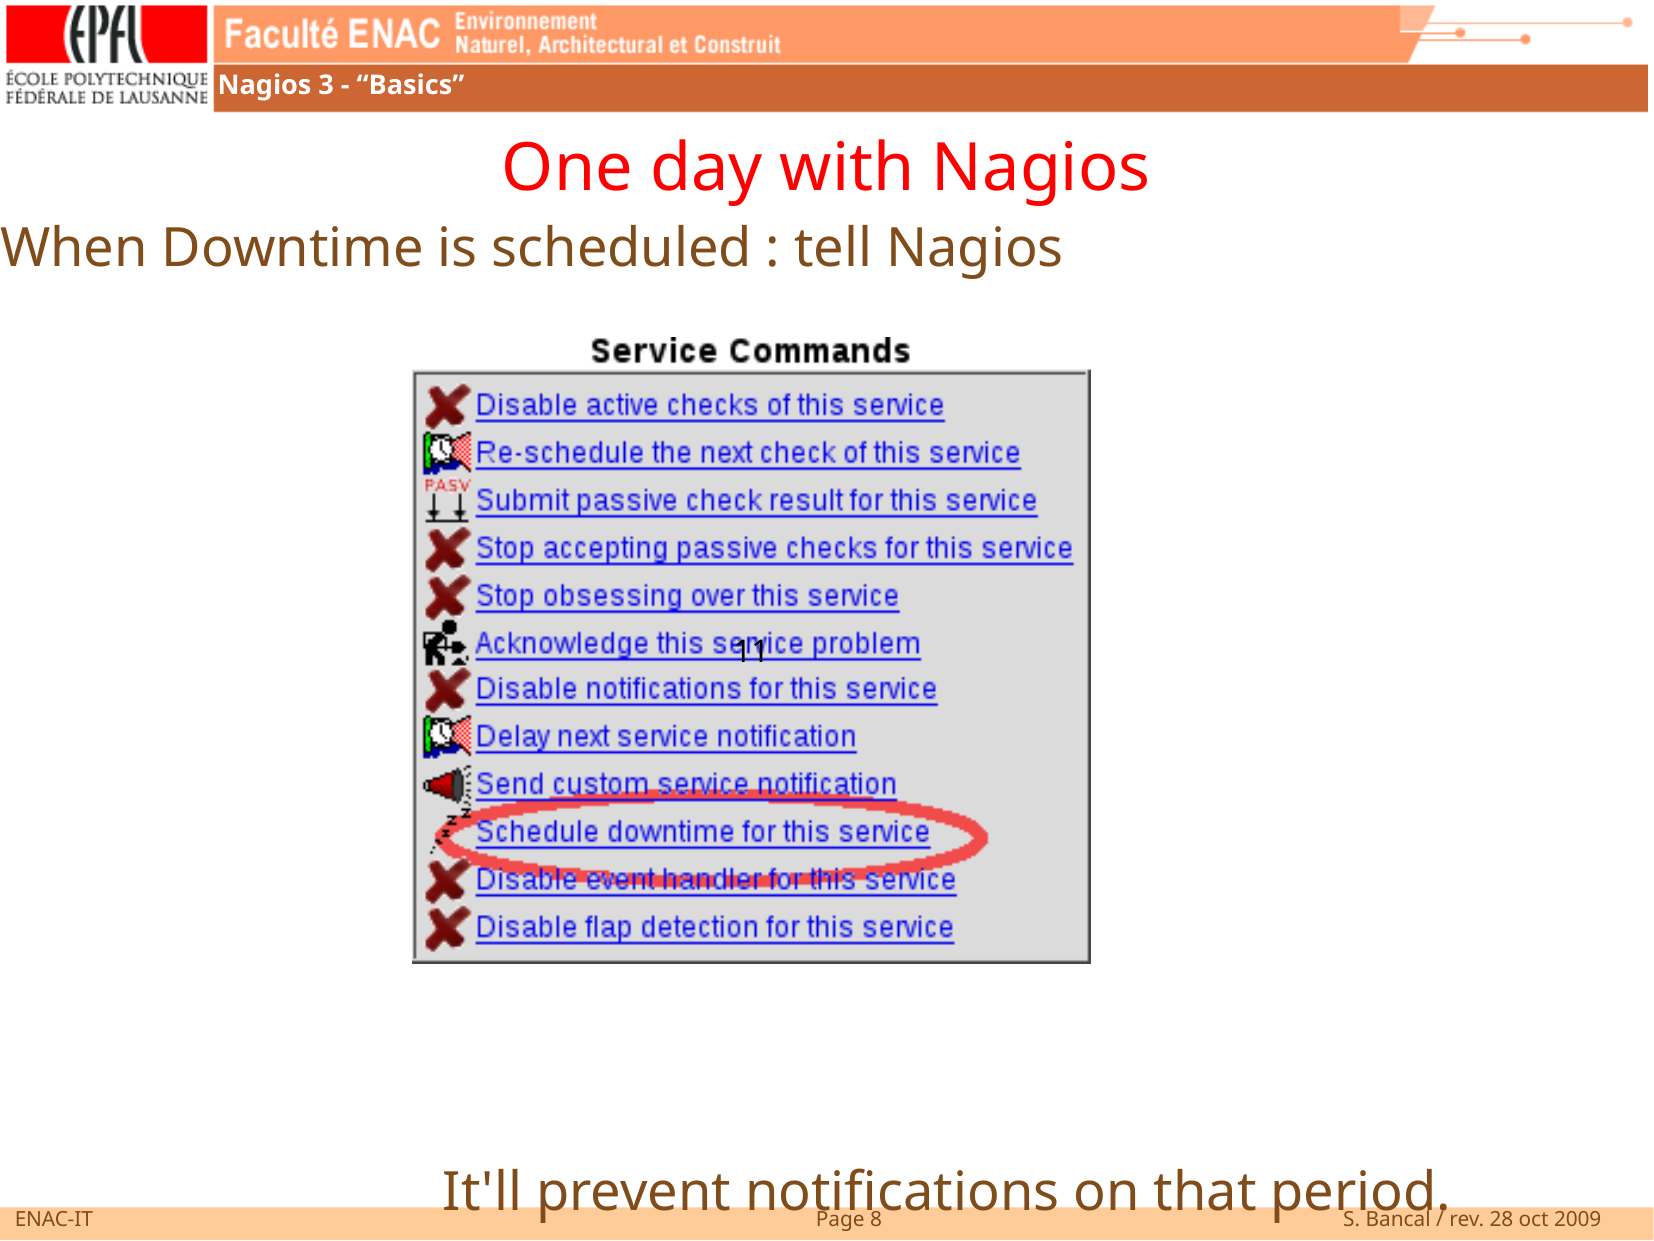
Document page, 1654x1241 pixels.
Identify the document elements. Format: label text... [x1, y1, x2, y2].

picture [0, 0, 1648, 114]
list When Downtime is scheduled : tell Nagios It'll prevent notifications on that period. [0, 208, 1654, 1241]
picture [412, 337, 1091, 964]
title One day with Nagios [0, 117, 1654, 208]
